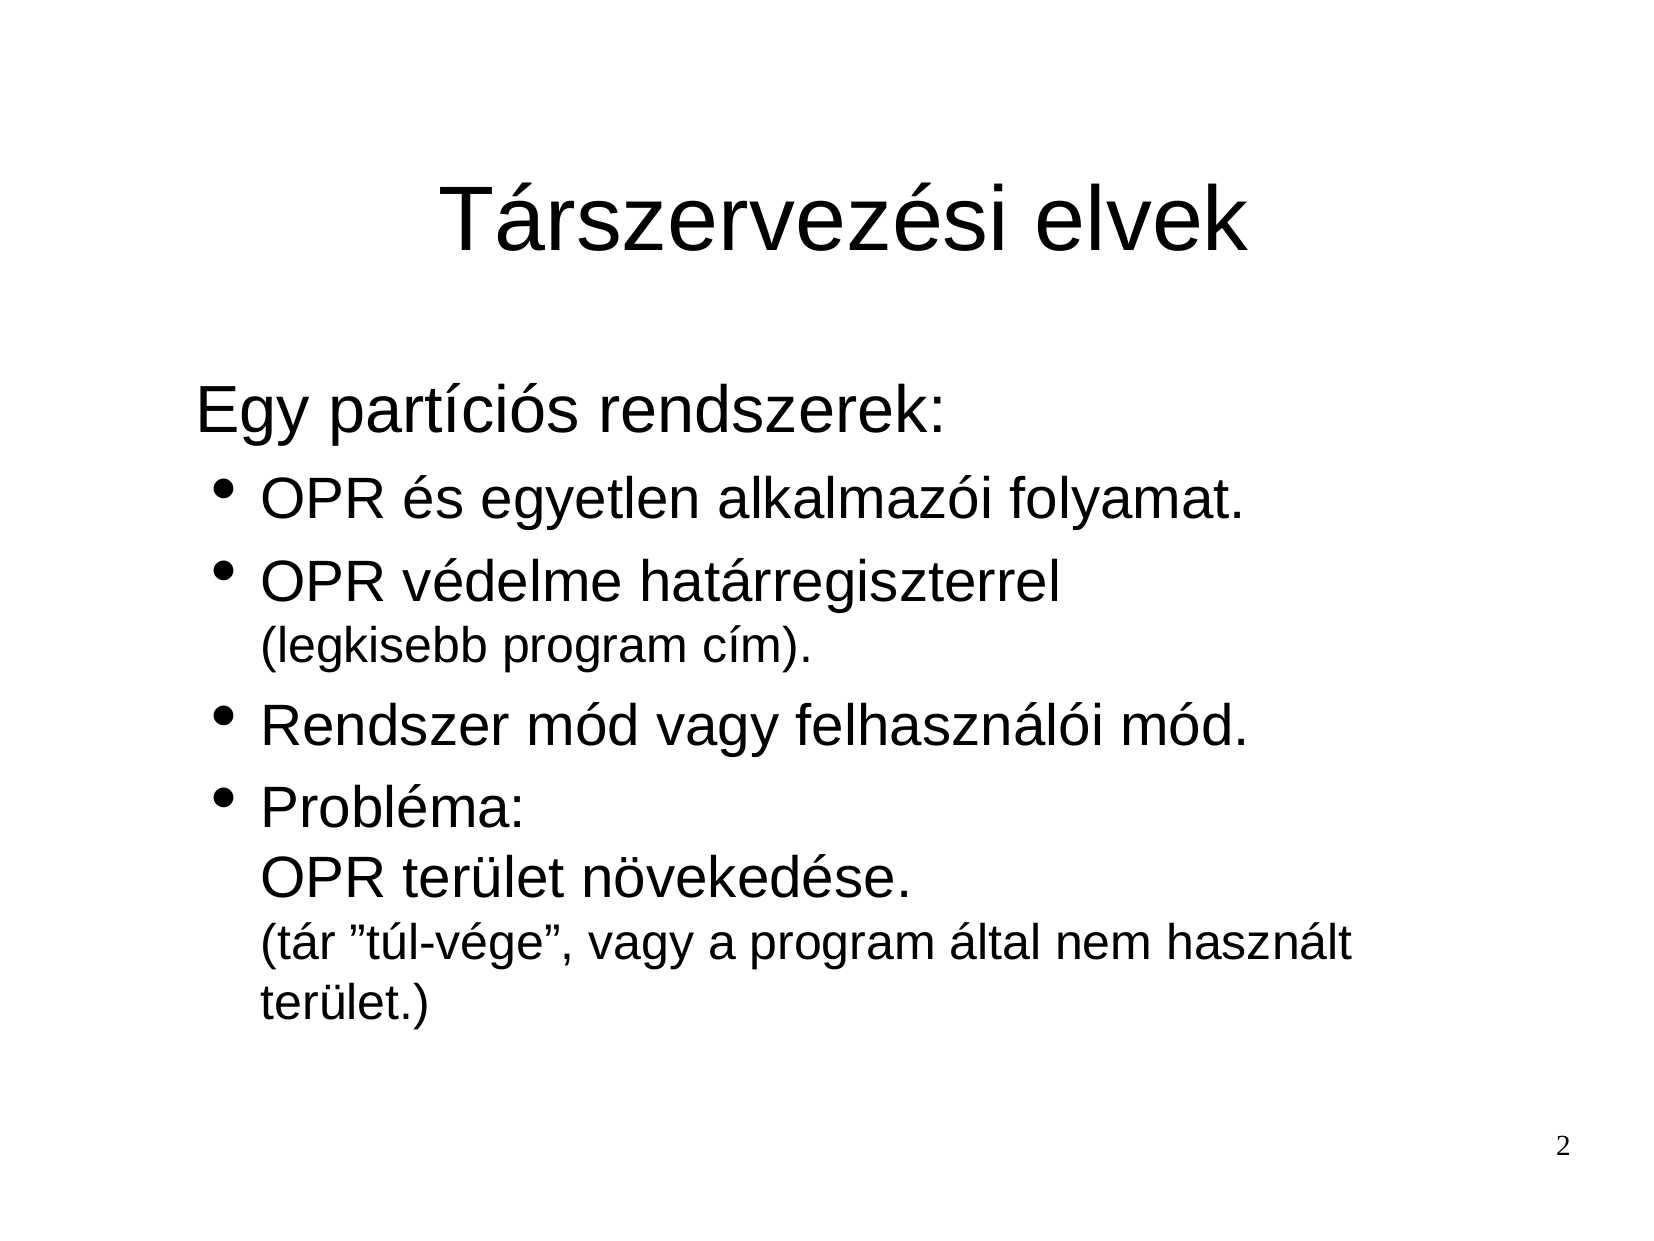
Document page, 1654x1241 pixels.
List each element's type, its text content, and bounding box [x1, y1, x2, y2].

title Társzervezési elvek [124, 110, 1530, 317]
list Egy partíciós rendszerek: OPR és egyetlen alkalmazói folyamat. OPR védelme határregiszterrel (legkisebb program cím). Rendszer mód vagy felhasználói mód. Probléma: OPR terület növekedése. (tár ”túl-vége”, vagy a program által nem használt terület.) [124, 358, 1530, 1103]
